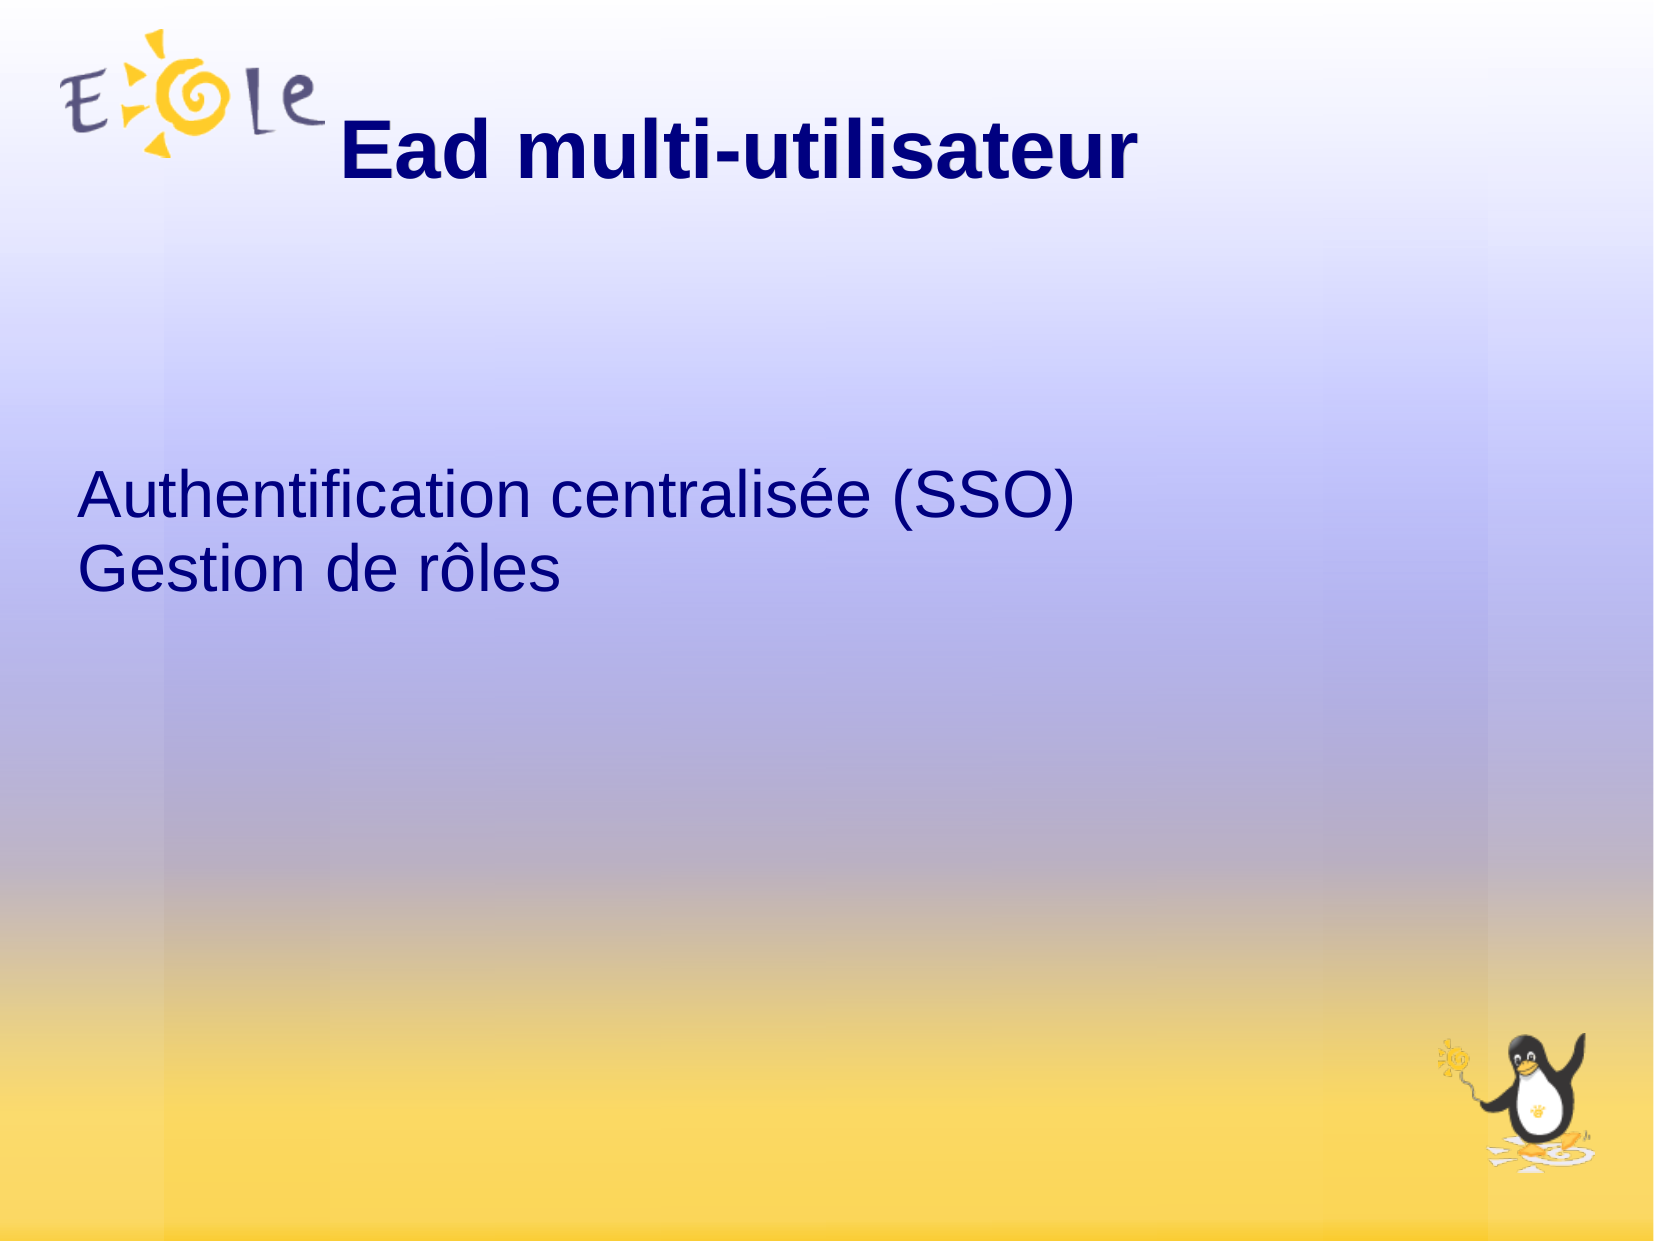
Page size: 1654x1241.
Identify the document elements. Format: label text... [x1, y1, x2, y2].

subtitle Authentification centralisée (SSO) Gestion de rôles [59, 206, 1571, 857]
picture [0, 0, 1654, 1241]
text_box Ead multi-utilisateur [324, 95, 1155, 206]
